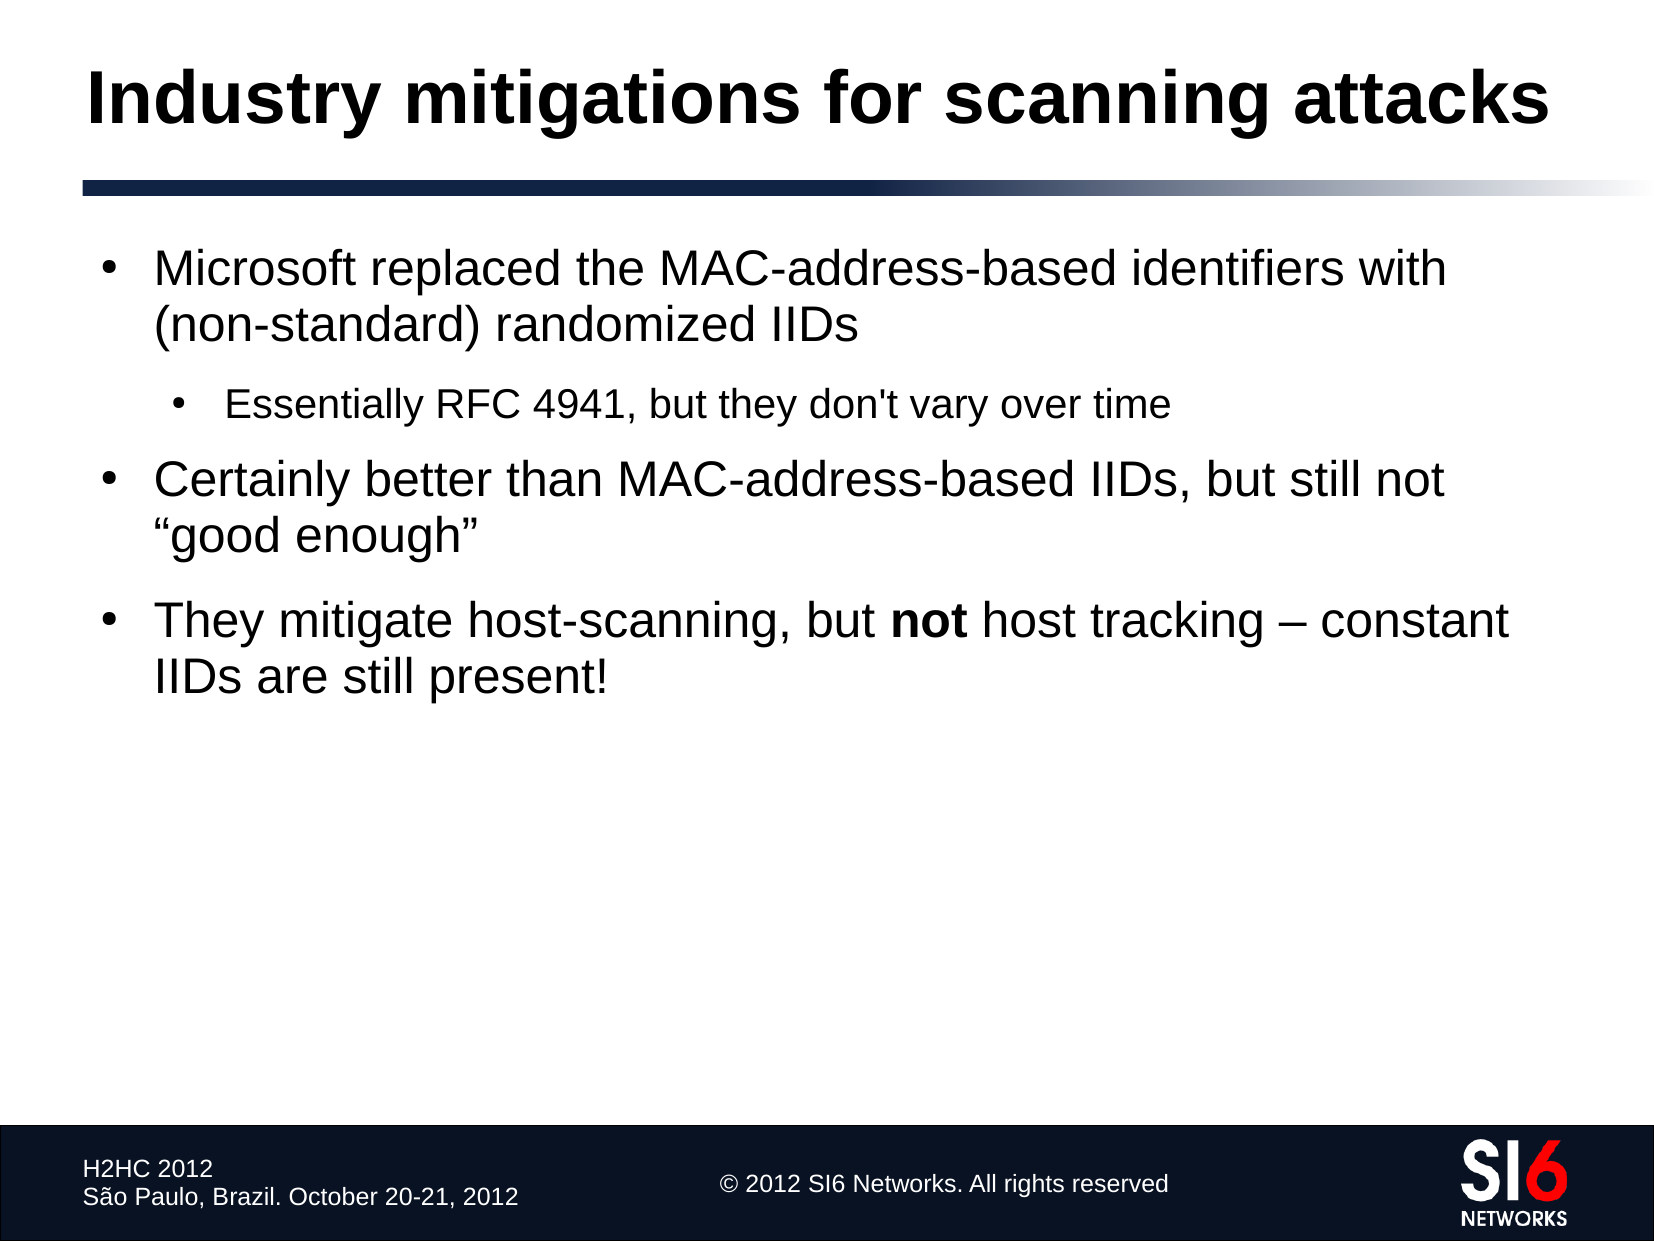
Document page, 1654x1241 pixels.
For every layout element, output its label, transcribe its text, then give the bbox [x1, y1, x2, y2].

title Industry mitigations for scanning attacks [86, 30, 1576, 166]
list Microsoft replaced the MAC-address-based identifiers with (non-standard) randomized IIDs Essentially RFC 4941, but they don't vary over time Certainly better than MAC-address-based IIDs, but still not “good enough” They mitigate host-scanning, but not host tracking – constant IIDs are still present! [82, 240, 1571, 1059]
picture [1461, 1139, 1567, 1226]
